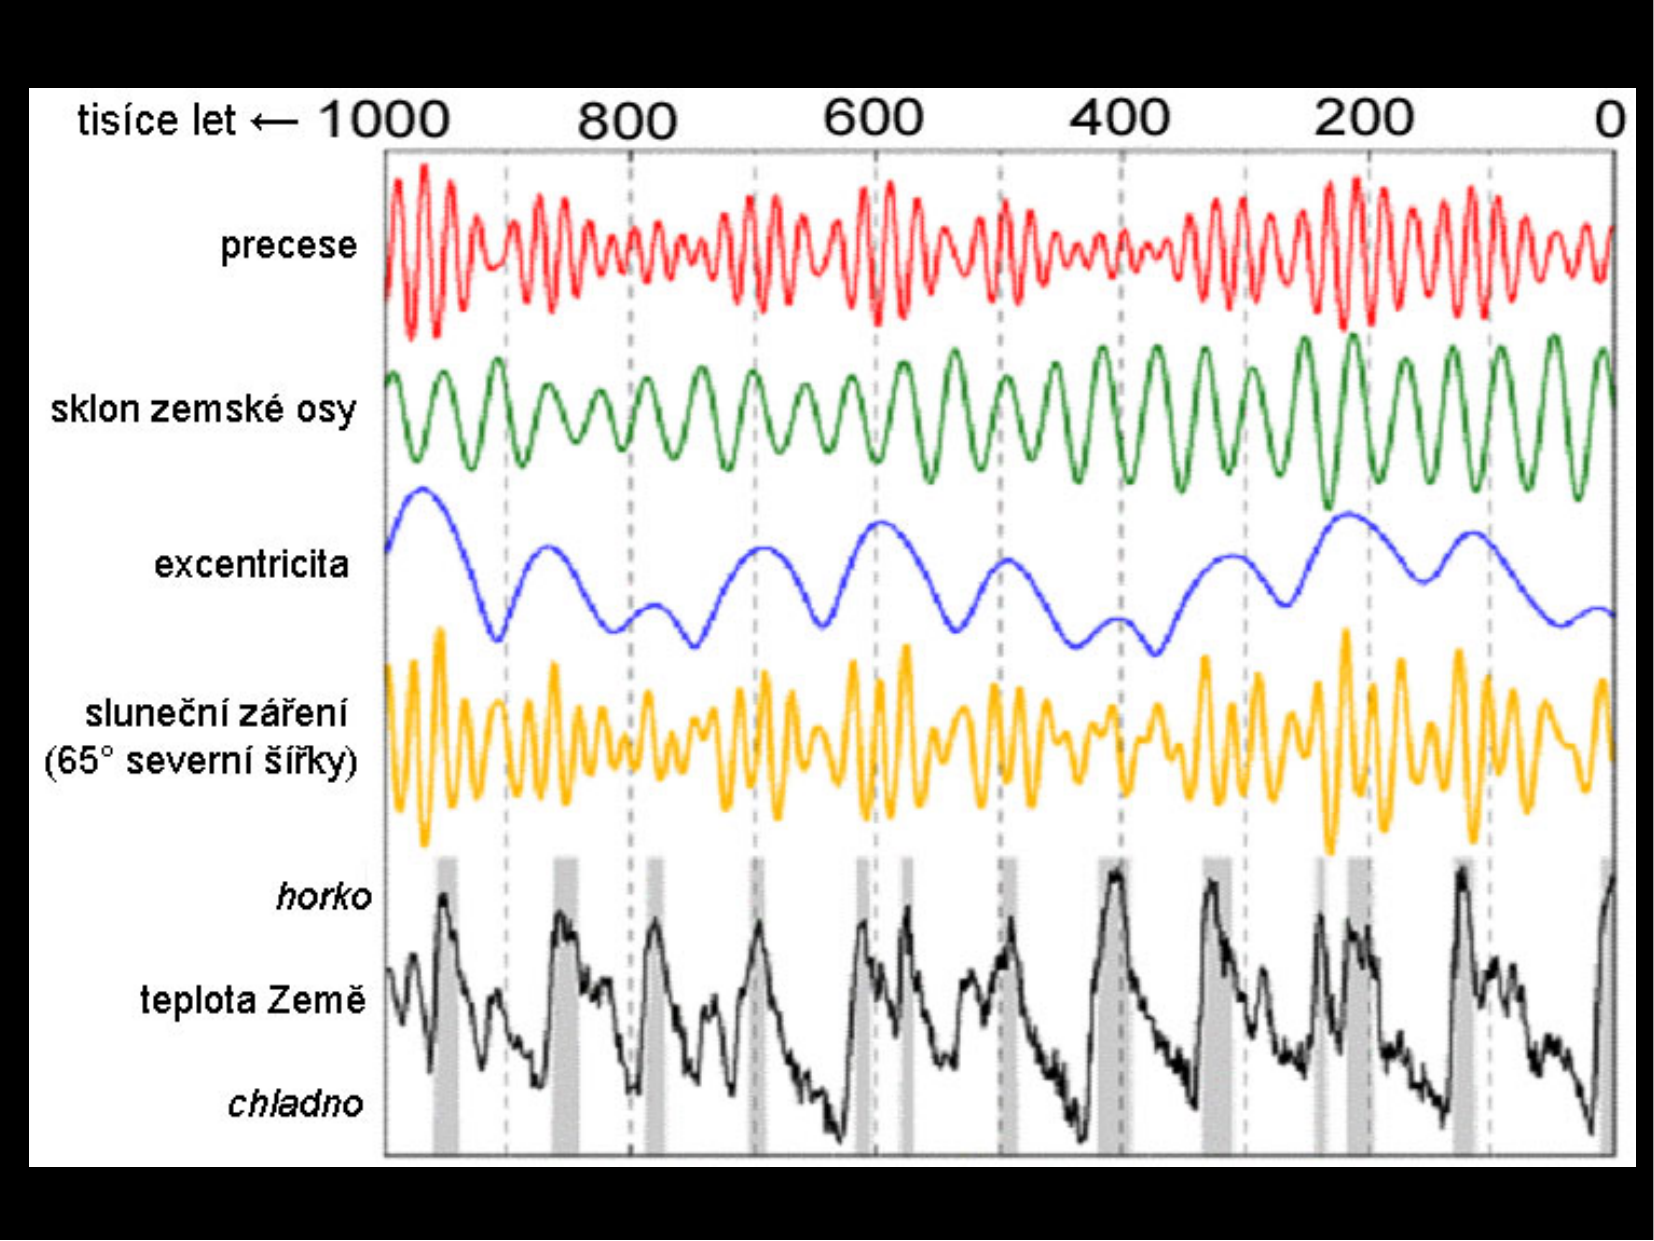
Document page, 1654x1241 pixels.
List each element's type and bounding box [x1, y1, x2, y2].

picture [29, 88, 1636, 1167]
